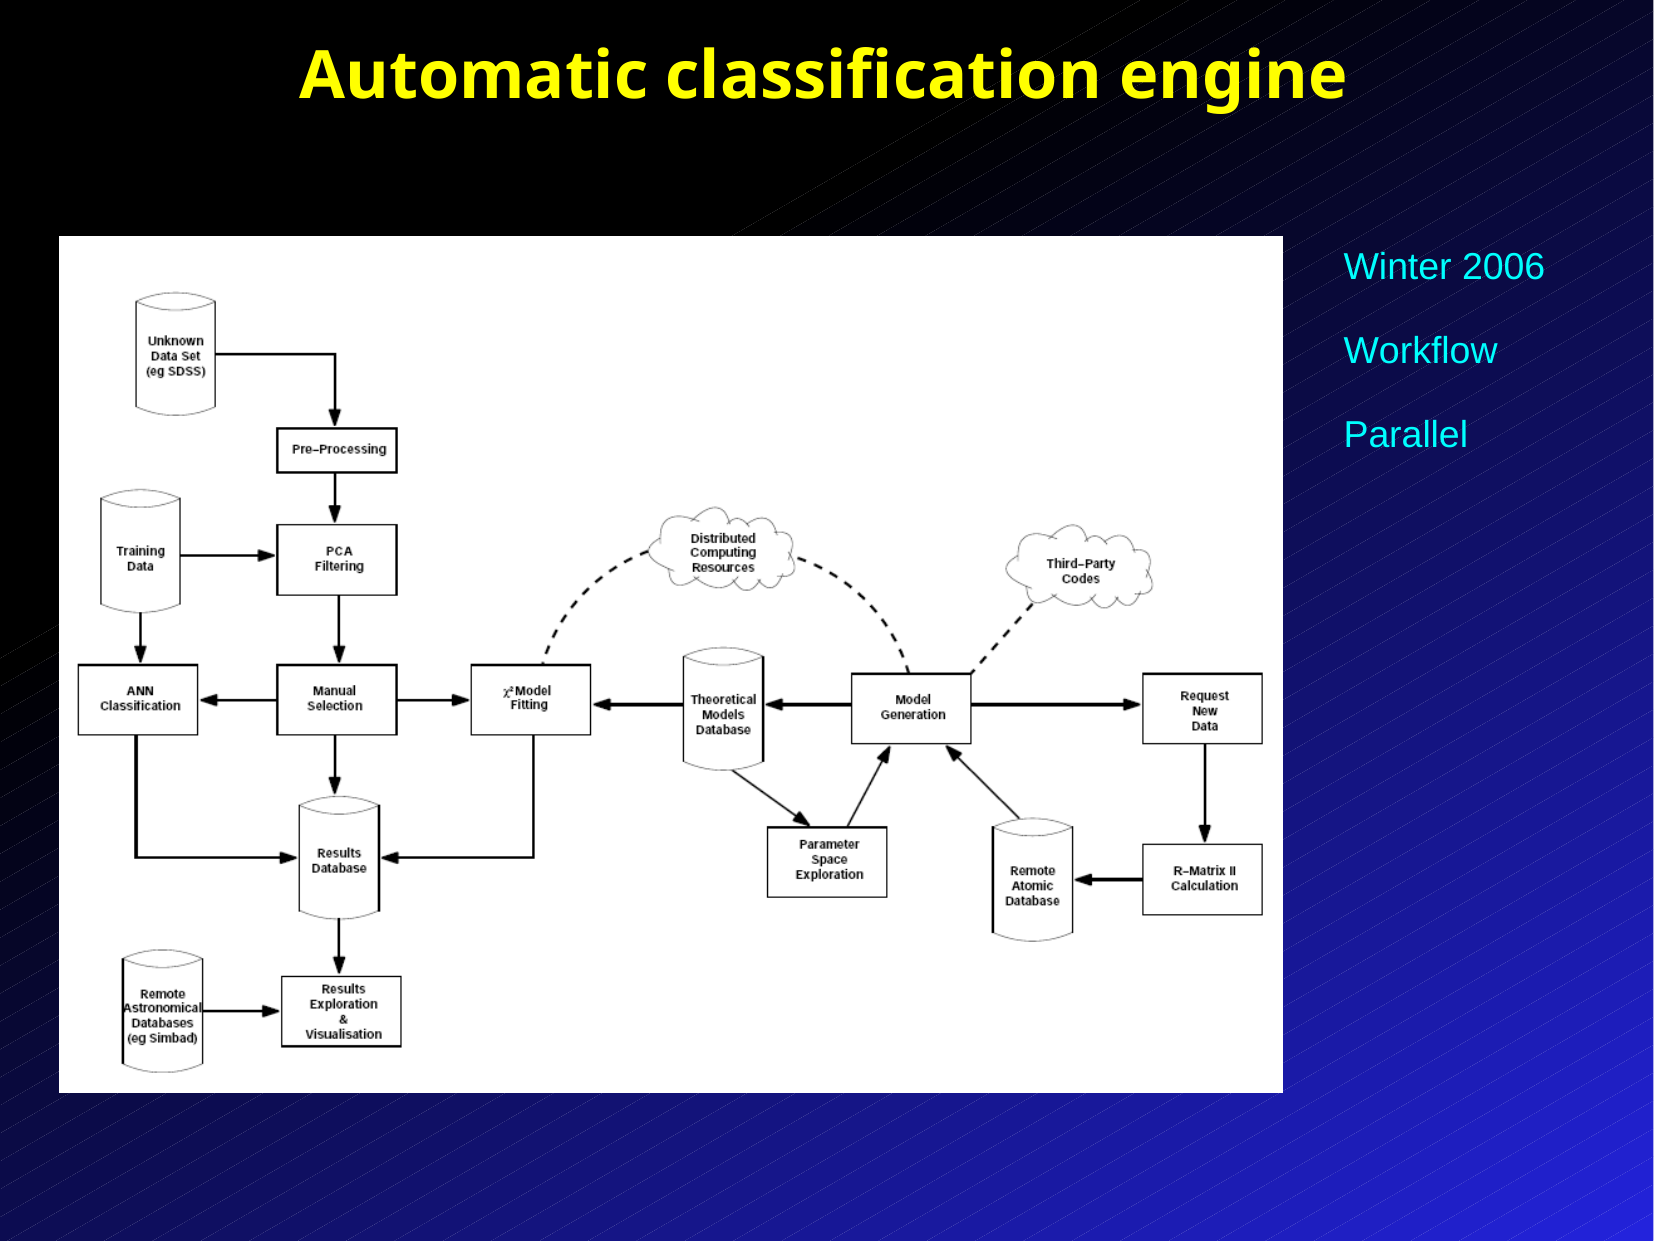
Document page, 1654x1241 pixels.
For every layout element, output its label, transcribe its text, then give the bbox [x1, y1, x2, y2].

picture [59, 236, 1283, 1093]
text_box Winter 2006 Workflow Parallel [1328, 238, 1654, 471]
title Automatic classification engine [88, 27, 1577, 119]
